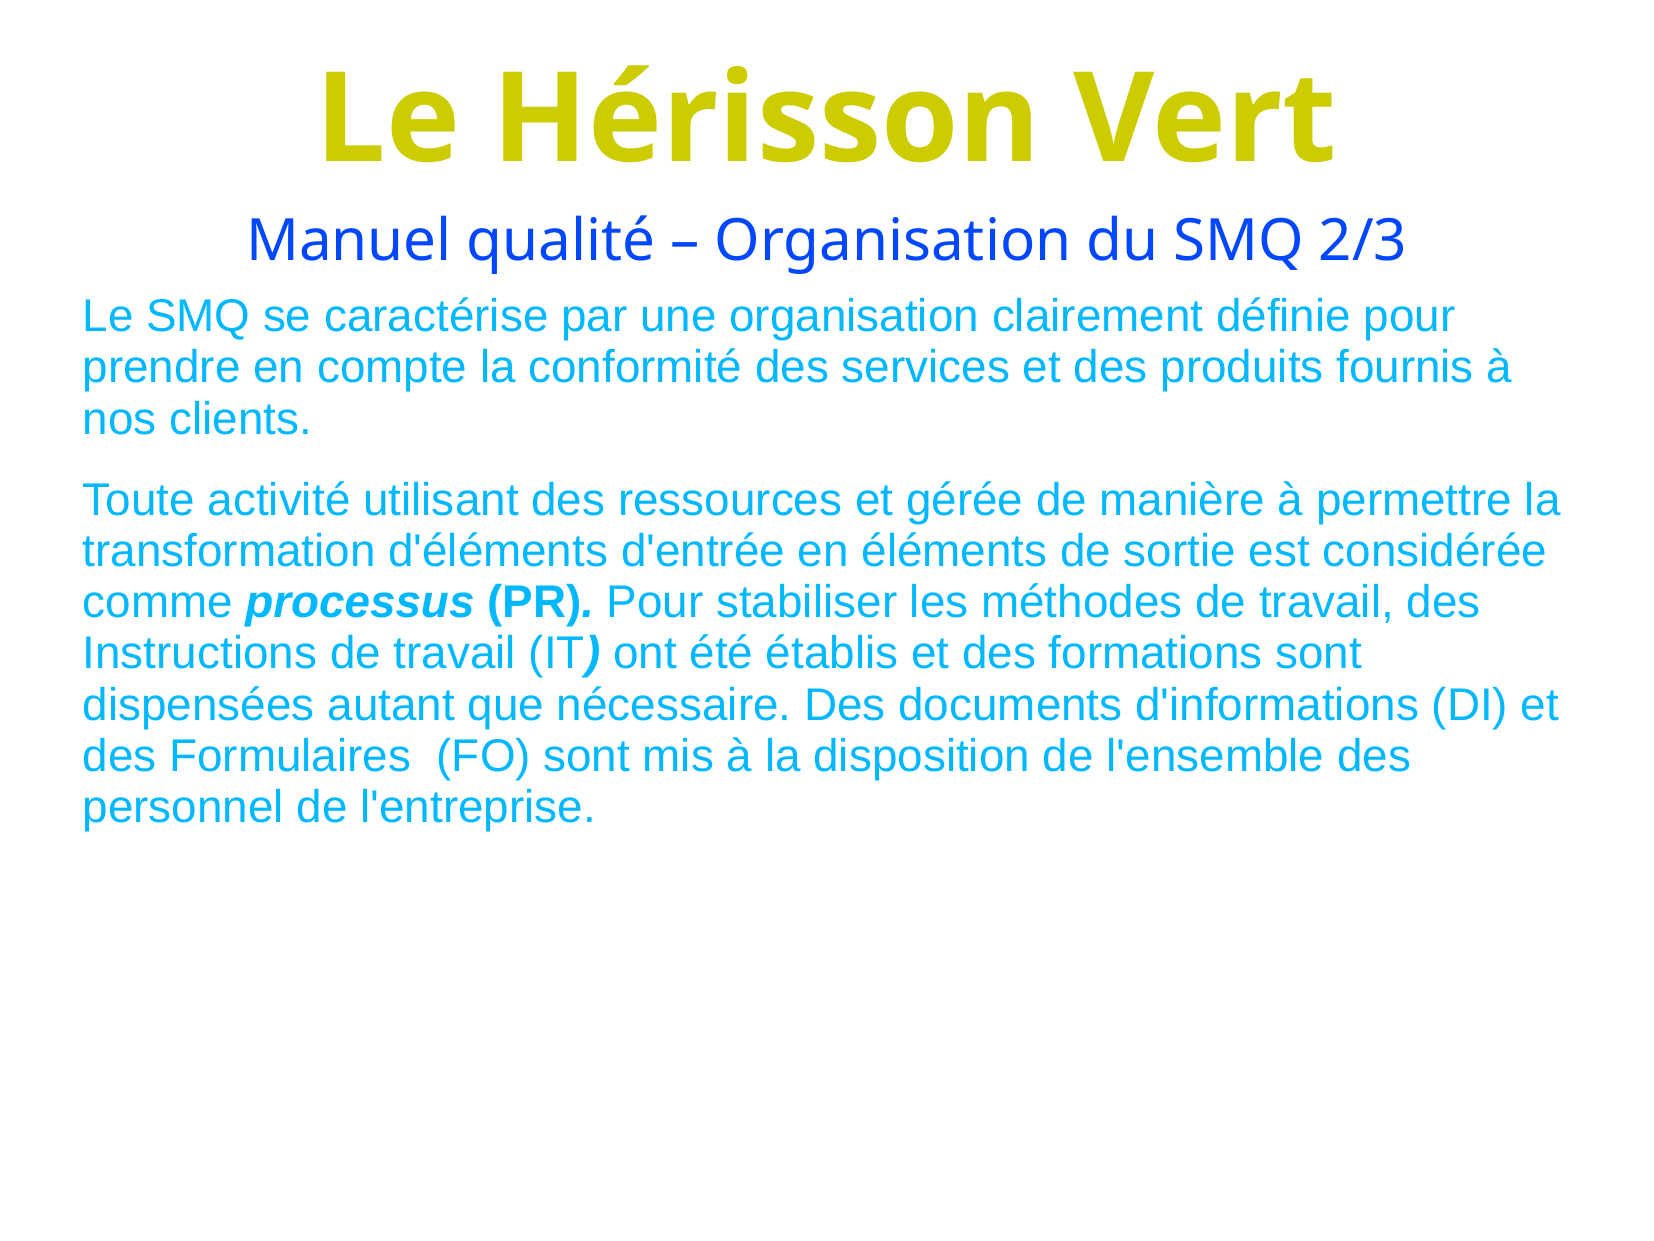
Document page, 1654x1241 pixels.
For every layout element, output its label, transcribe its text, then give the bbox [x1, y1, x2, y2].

list Le SMQ se caractérise par une organisation clairement définie pour prendre en compte la conformité des services et des produits fournis à nos clients. Toute activité utilisant des ressources et gérée de manière à permettre la transformation d'éléments d'entrée en éléments de sortie est considérée comme processus (PR). Pour stabiliser les méthodes de travail, des Instructions de travail (IT) ont été établis et des formations sont dispensées autant que nécessaire. Des documents d'informations (DI) et des Formulaires (FO) sont mis à la disposition de l'ensemble des personnel de l'entreprise. [82, 290, 1571, 1094]
title Le Hérisson Vert Manuel qualité – Organisation du SMQ 2/3 [82, 51, 1571, 255]
